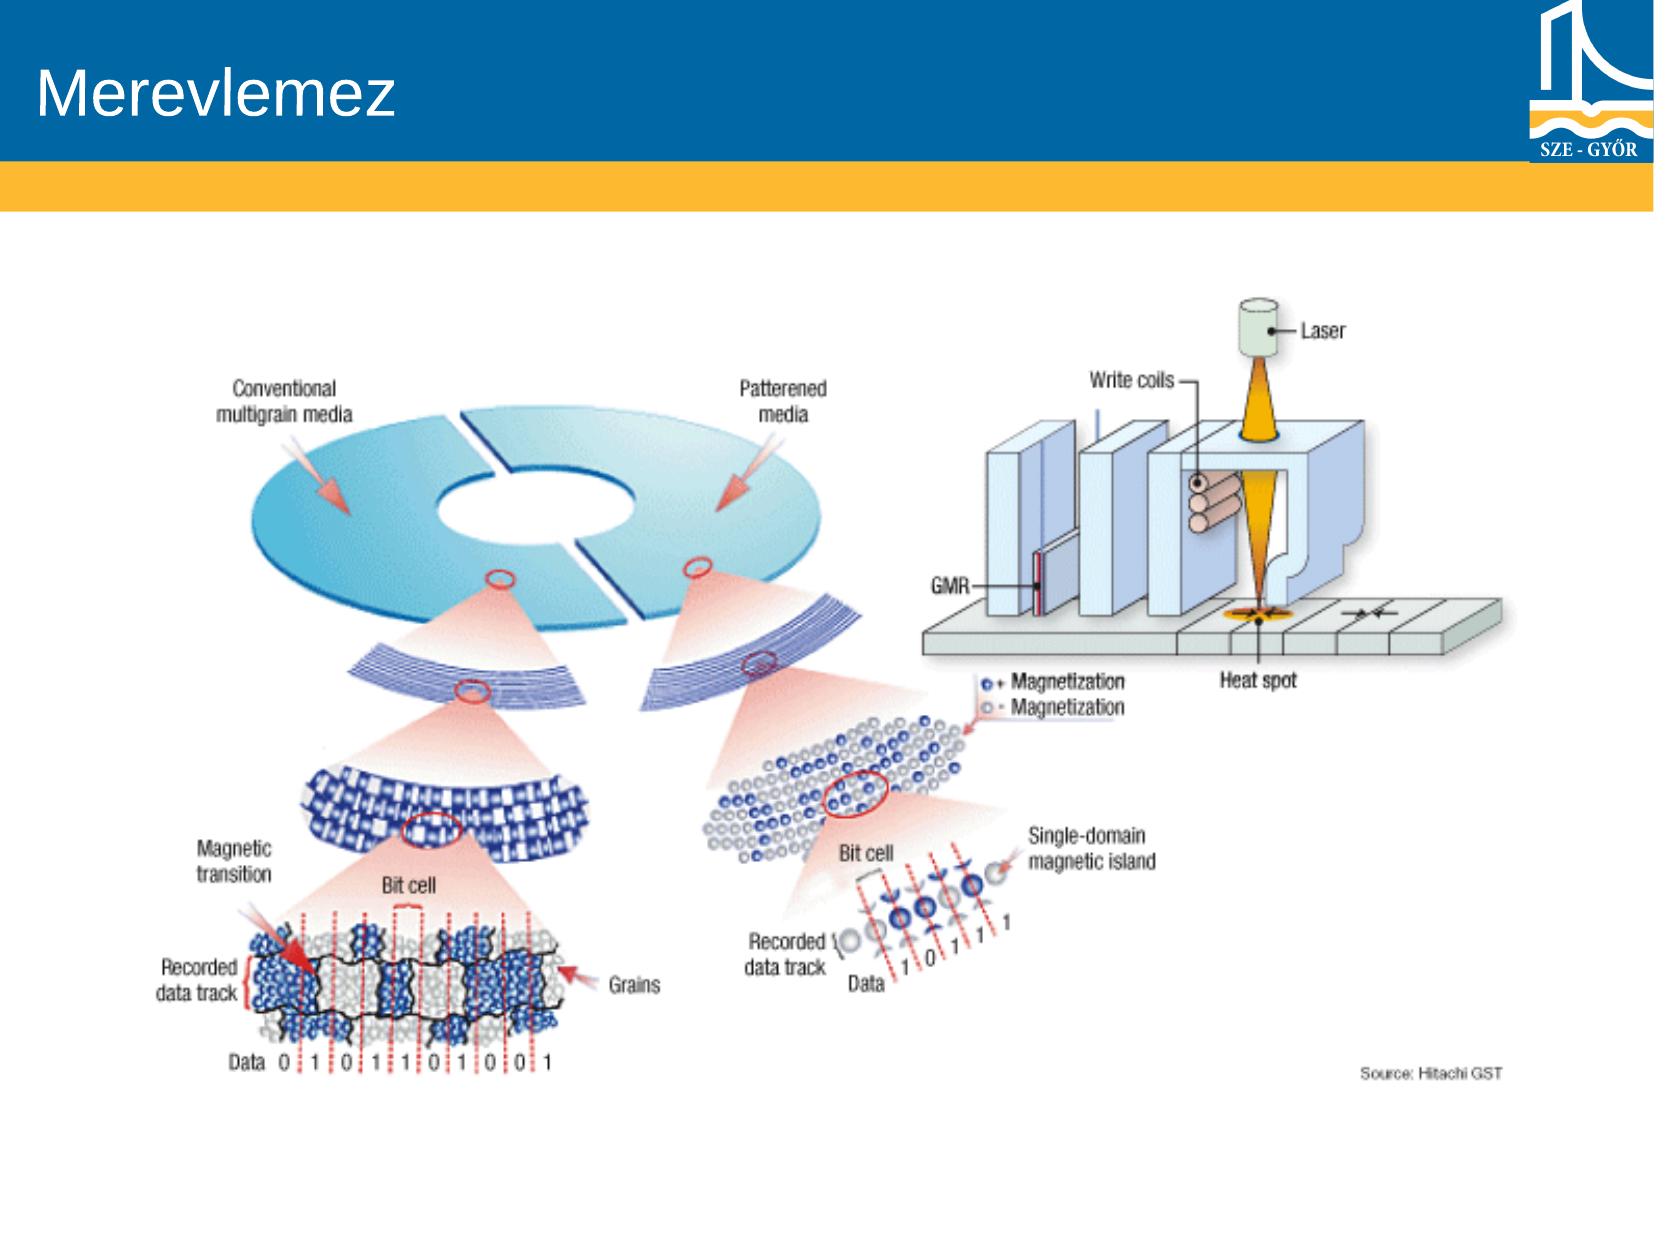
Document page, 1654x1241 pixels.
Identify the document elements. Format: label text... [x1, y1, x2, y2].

text_box Merevlemez [34, 48, 1524, 144]
picture [1529, 0, 1654, 163]
picture [136, 296, 1524, 1087]
